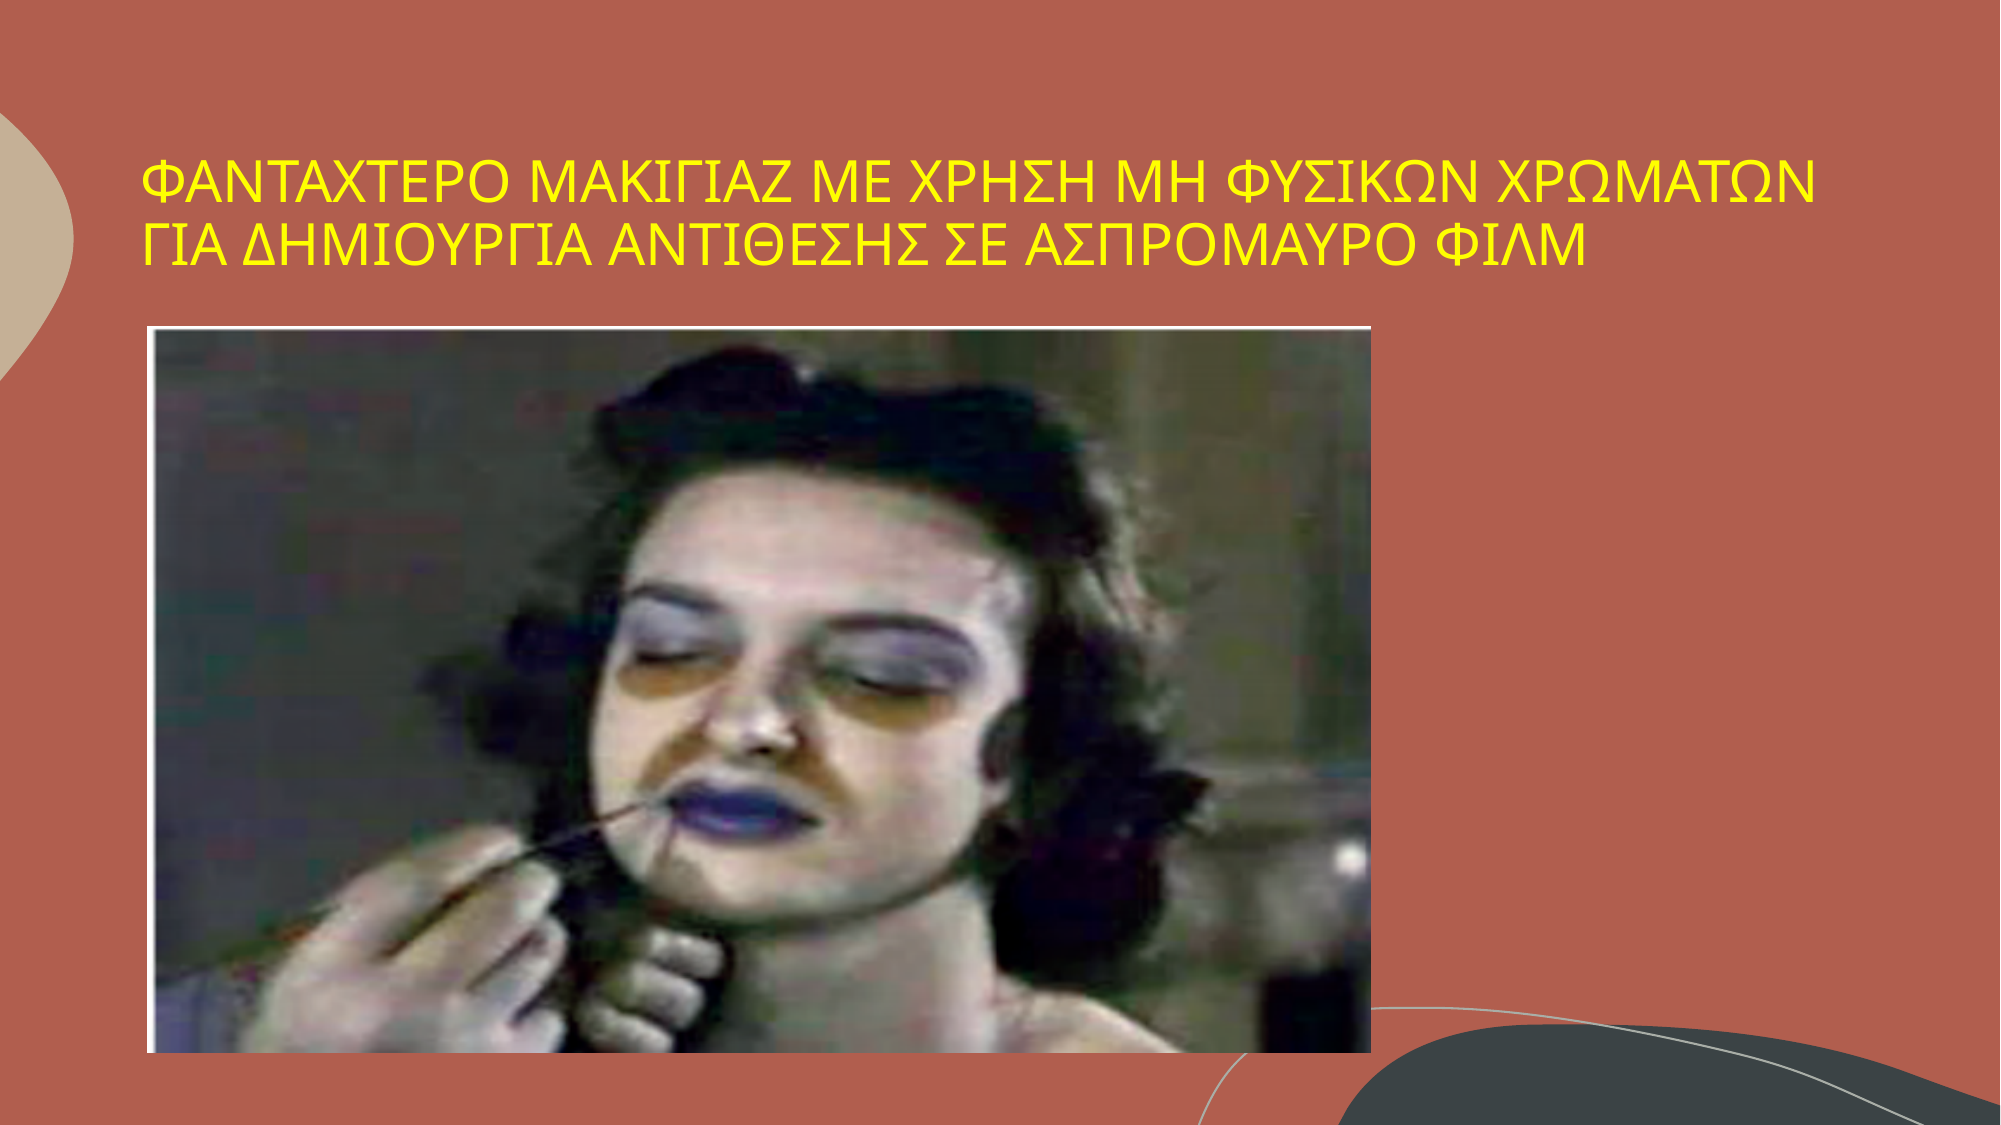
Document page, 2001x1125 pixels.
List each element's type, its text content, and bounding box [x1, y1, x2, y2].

picture [147, 326, 1371, 1053]
title ΦΑΝΤΑΧΤΕΡΟ ΜΑΚΙΓΙΑΖ ΜΕ ΧΡΗΣΗ ΜΗ ΦΥΣΙΚΩΝ ΧΡΩΜΑΤΩΝ ΓΙΑ ΔΗΜΙΟΥΡΓΙΑ ΑΝΤΙΘΕΣΗΣ ΣΕ ΑΣΠΡΟΜΑΥΡΟ ΦΙΛΜ [125, 125, 1876, 306]
